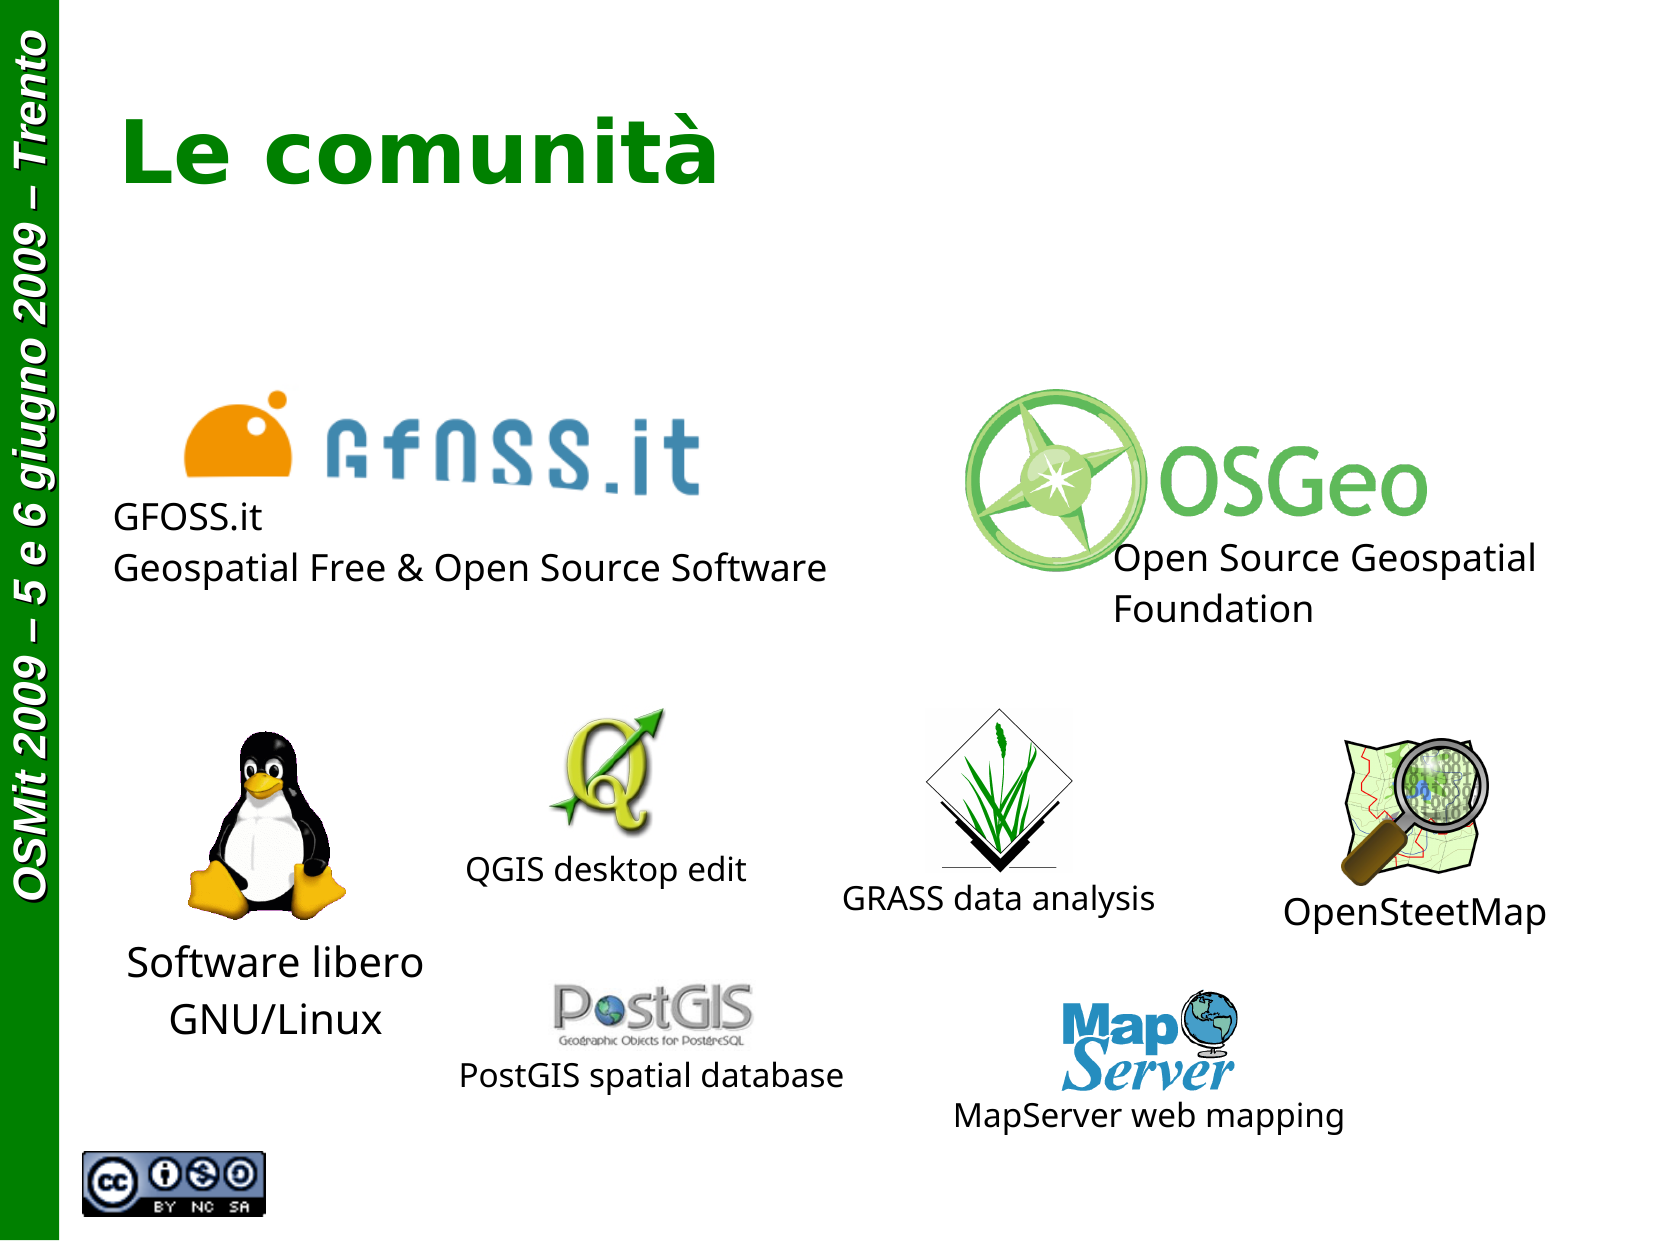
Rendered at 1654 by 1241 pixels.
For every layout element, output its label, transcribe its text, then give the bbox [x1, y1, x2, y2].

list QGIS desktop edit [456, 845, 757, 885]
list OpenSteetMap [1275, 885, 1555, 930]
list PostGIS spatial database [445, 1052, 859, 1092]
picture [547, 705, 666, 839]
picture [1060, 986, 1238, 1092]
picture [907, 354, 1498, 618]
list Software libero GNU/Linux [116, 932, 435, 1030]
list GRASS data analysis [826, 875, 1172, 914]
picture [82, 1151, 266, 1217]
picture [172, 708, 379, 932]
list MapServer web mapping [941, 1092, 1358, 1132]
list GFOSS.it Geospatial Free & Open Source Software [112, 490, 882, 621]
title Le comunità [118, 56, 1365, 249]
picture [177, 383, 709, 490]
picture [548, 979, 756, 1051]
list Open Source Geospatial Foundation [1112, 531, 1567, 619]
picture [925, 708, 1073, 873]
picture [1341, 738, 1489, 885]
